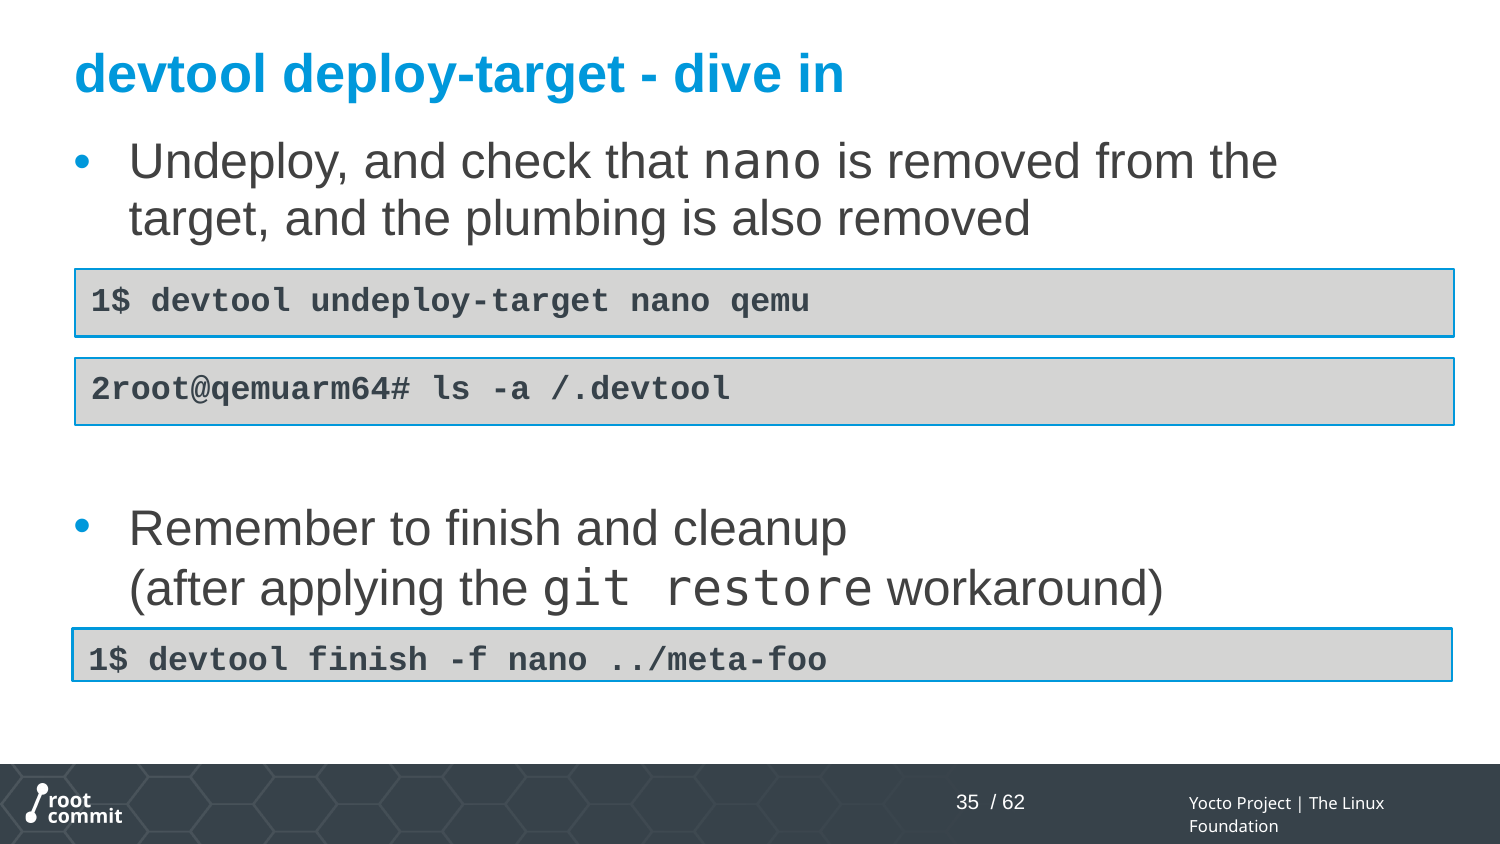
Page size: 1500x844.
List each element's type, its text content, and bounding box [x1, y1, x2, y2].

text_box Remember to finish and cleanup (after applying the git restore workaround) [72, 495, 1422, 622]
picture [0, 0, 1500, 844]
text_box devtool deploy-target - dive in [74, 50, 1424, 159]
text_box 1$ devtool finish -f nano ../meta-foo [72, 628, 1452, 681]
text_box Undeploy, and check that nano is removed from the target, and the plumbing is also removed [72, 132, 1422, 259]
text_box 2root@qemuarm64# ls -a /.devtool [75, 357, 1455, 426]
text_box 1$ devtool undeploy-target nano qemu [75, 269, 1455, 337]
